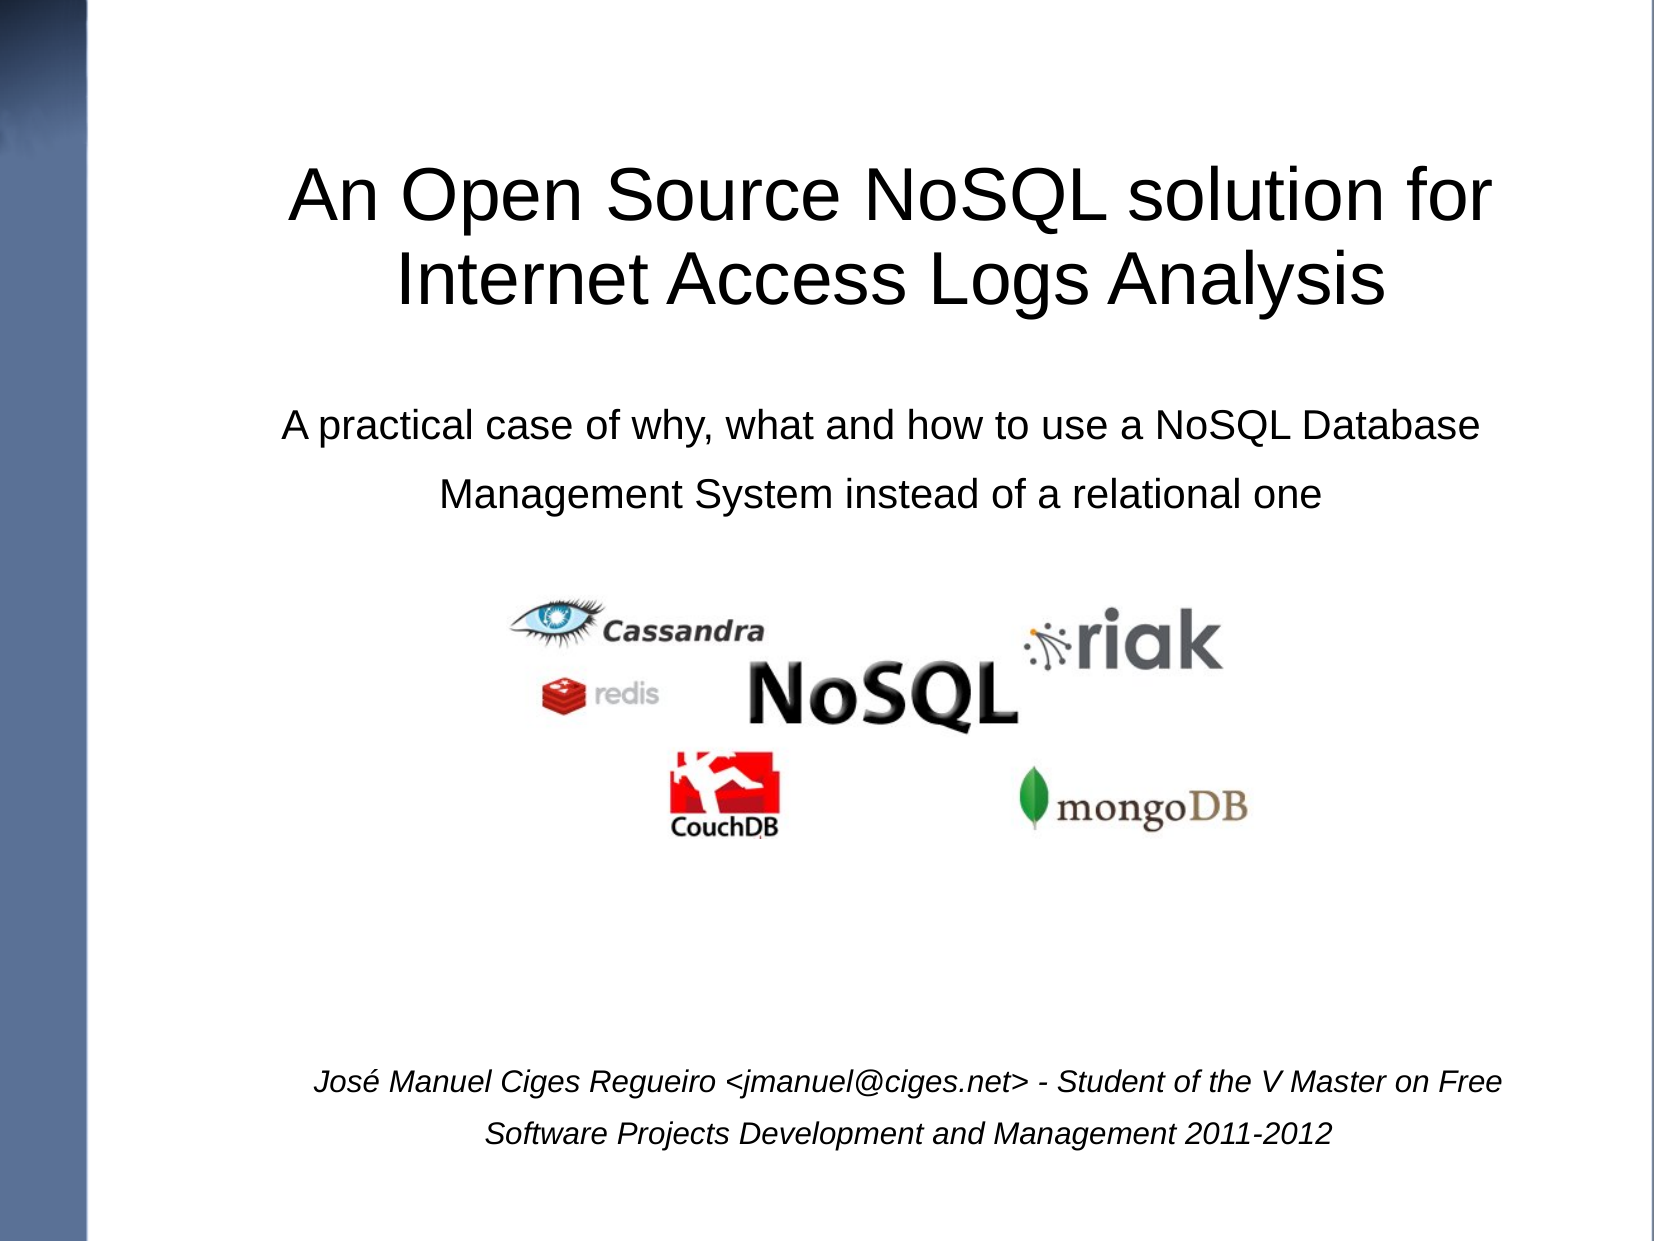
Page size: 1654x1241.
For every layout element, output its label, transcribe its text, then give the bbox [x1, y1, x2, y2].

title An Open Source NoSQL solution for Internet Access Logs Analysis [259, 132, 1524, 340]
picture [0, 0, 1654, 1241]
text_box José Manuel Ciges Regueiro <jmanuel@ciges.net> - Student of the V Master on Free Software Projects Development and Management 2011-2012 [248, 1039, 1571, 1142]
text_box A practical case of why, what and how to use a NoSQL Database Management System instead of a relational one [266, 370, 1518, 503]
